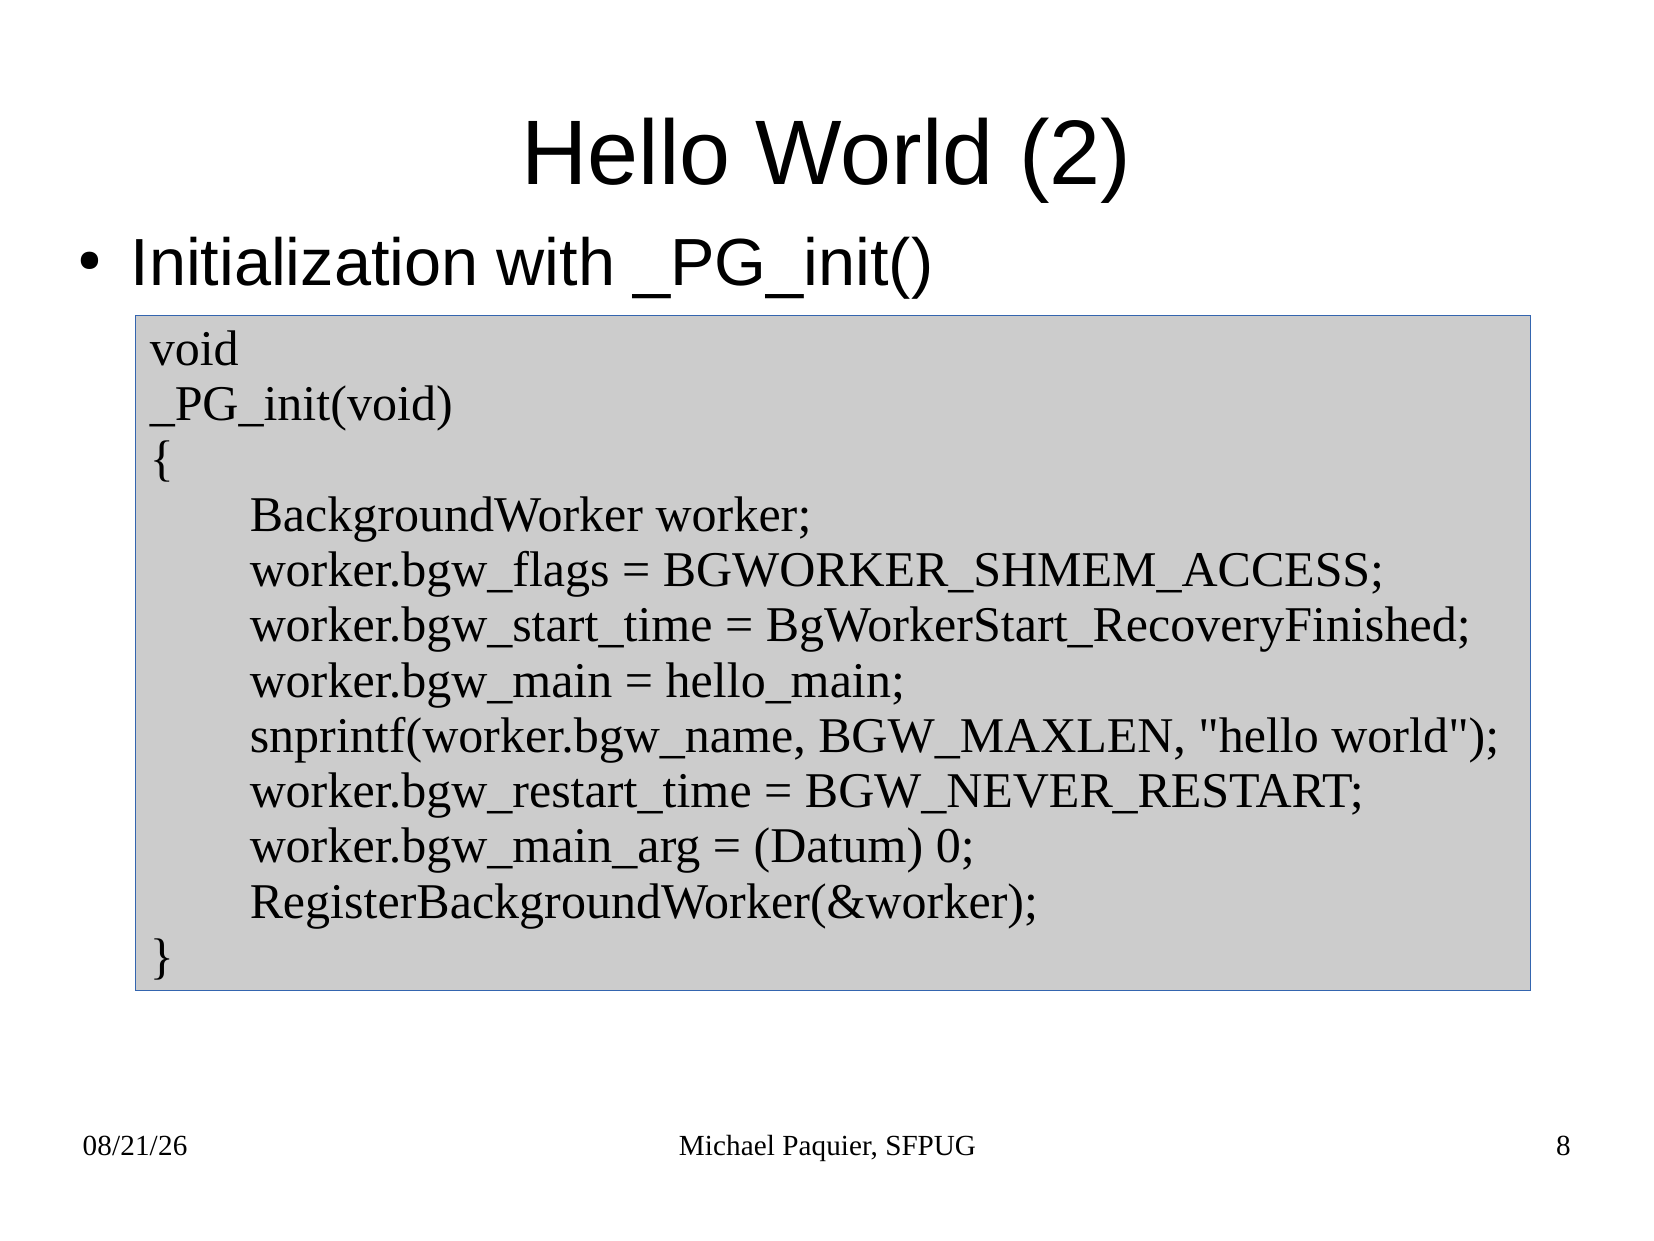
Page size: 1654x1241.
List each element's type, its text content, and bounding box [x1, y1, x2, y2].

text_box void _PG_init(void) { BackgroundWorker worker; worker.bgw_flags = BGWORKER_SHMEM_ACCESS; worker.bgw_start_time = BgWorkerStart_RecoveryFinished; worker.bgw_main = hello_main; snprintf(worker.bgw_name, BGW_MAXLEN, "hello world"); worker.bgw_restart_time = BGW_NEVER_RESTART; worker.bgw_main_arg = (Datum) 0; RegisterBackgroundWorker(&worker); } [135, 315, 1531, 991]
list Initialization with _PG_init() [60, 225, 1516, 316]
title Hello World (2) [82, 49, 1571, 257]
